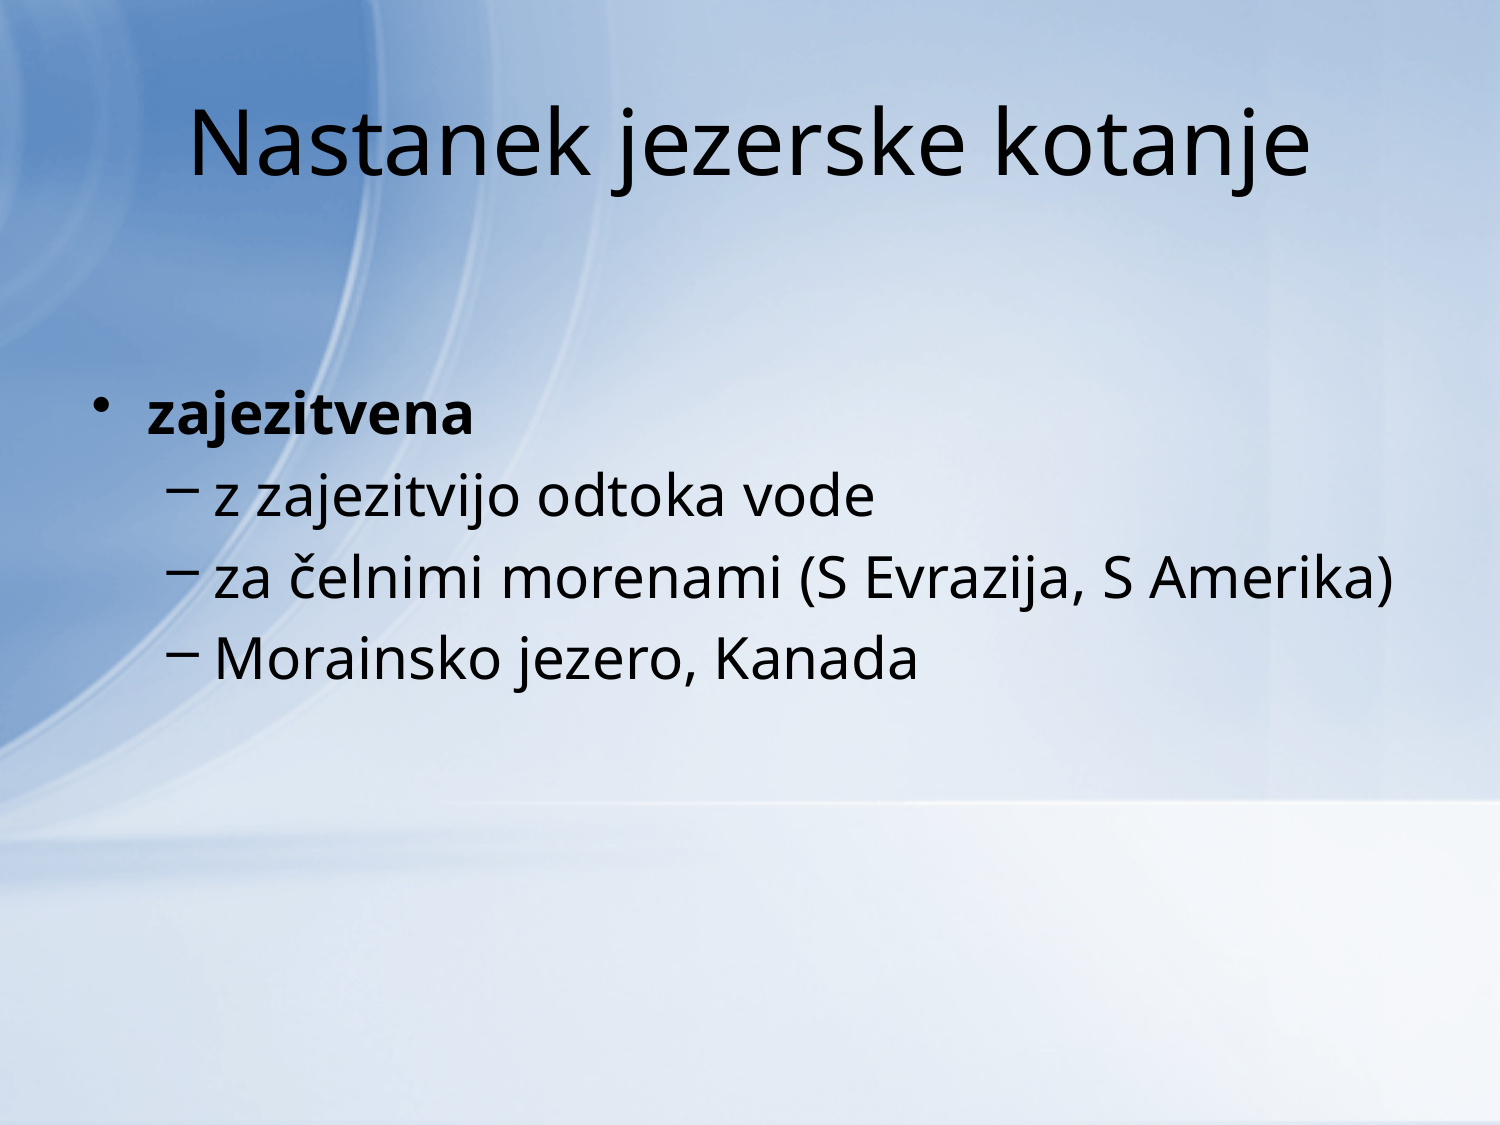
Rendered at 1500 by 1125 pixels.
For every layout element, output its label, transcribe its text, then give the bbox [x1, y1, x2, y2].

text_box zajezitvena z zajezitvijo odtoka vode za čelnimi morenami (S Evrazija, S Amerika) Morainsko jezero, Kanada [76, 368, 1463, 929]
title Nastanek jezerske kotanje [75, 45, 1425, 233]
picture [0, 0, 1500, 1125]
